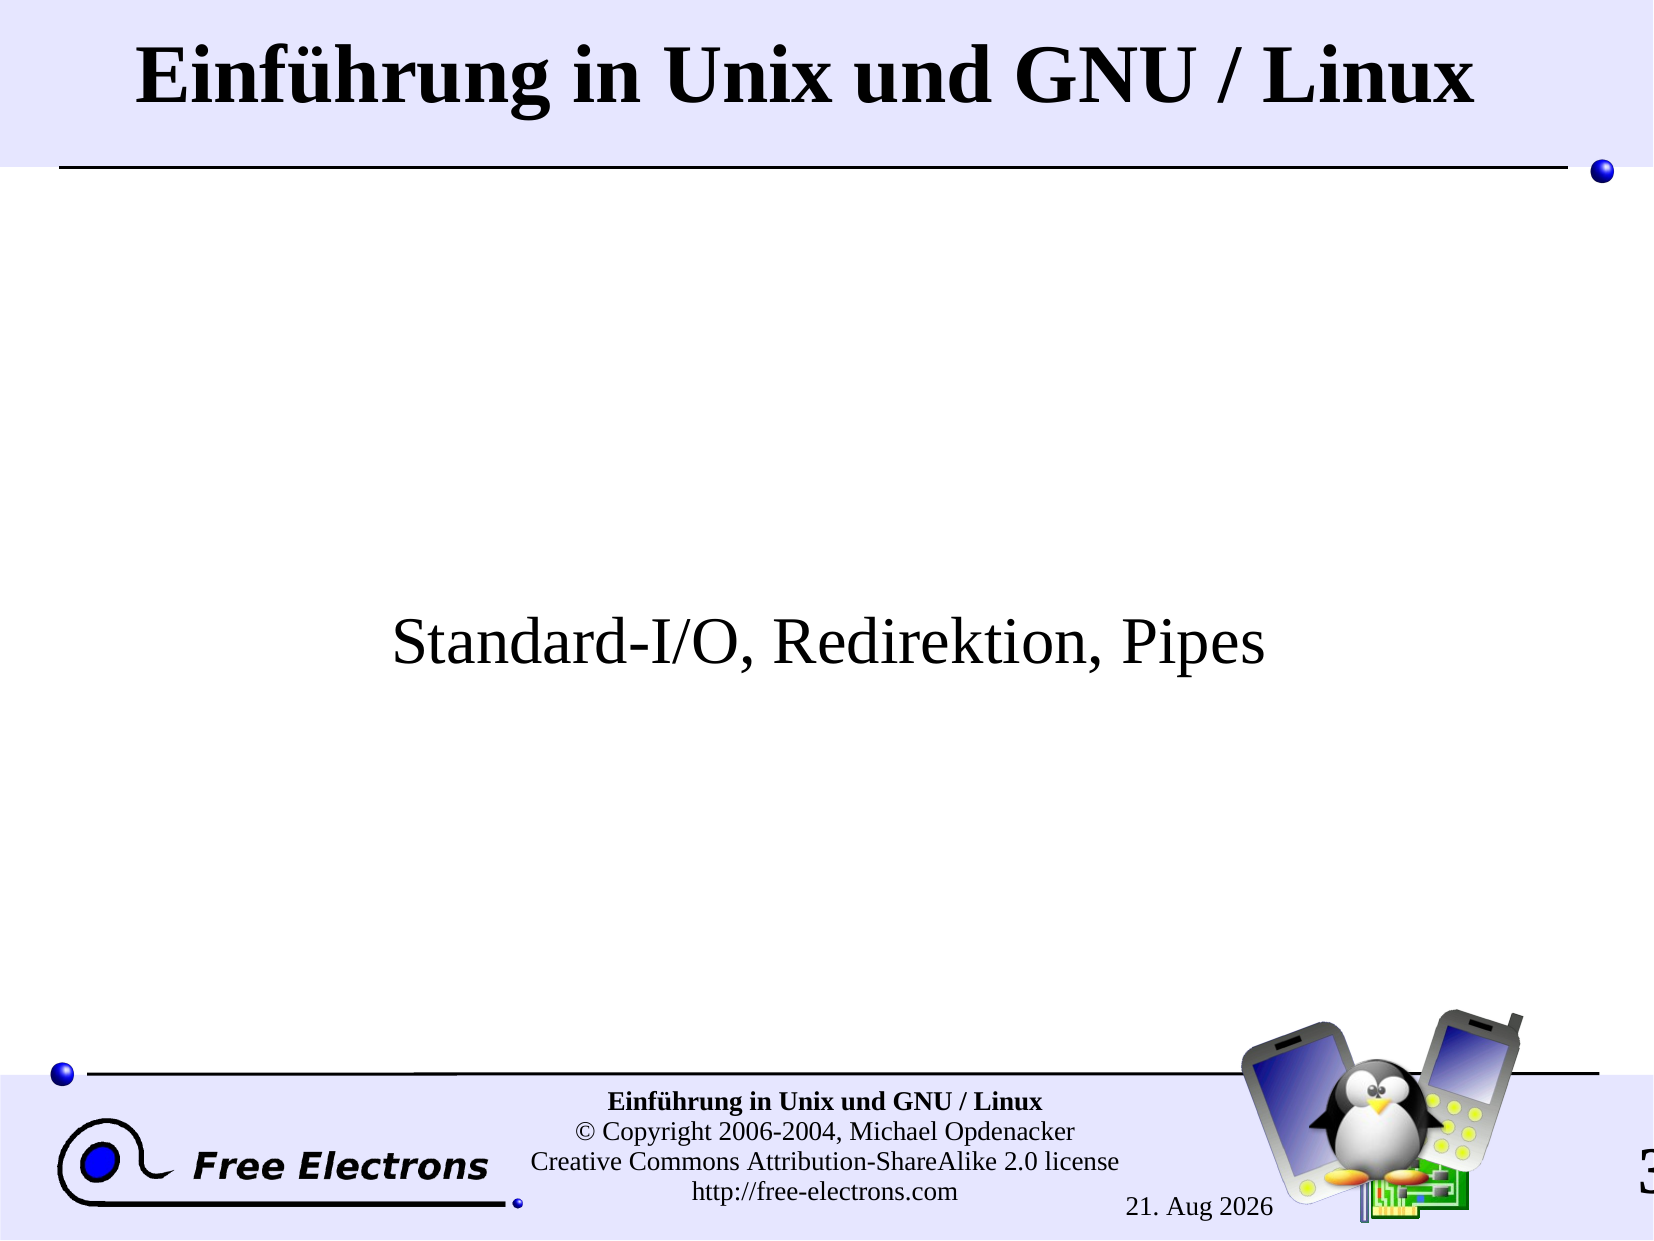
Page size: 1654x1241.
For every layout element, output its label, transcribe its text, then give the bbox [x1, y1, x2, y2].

title Einführung in Unix und GNU / Linux [60, 12, 1551, 138]
picture [1231, 1007, 1538, 1241]
subtitle Standard-I/O, Redirektion, Pipes [105, 216, 1518, 1066]
picture [50, 1107, 527, 1216]
